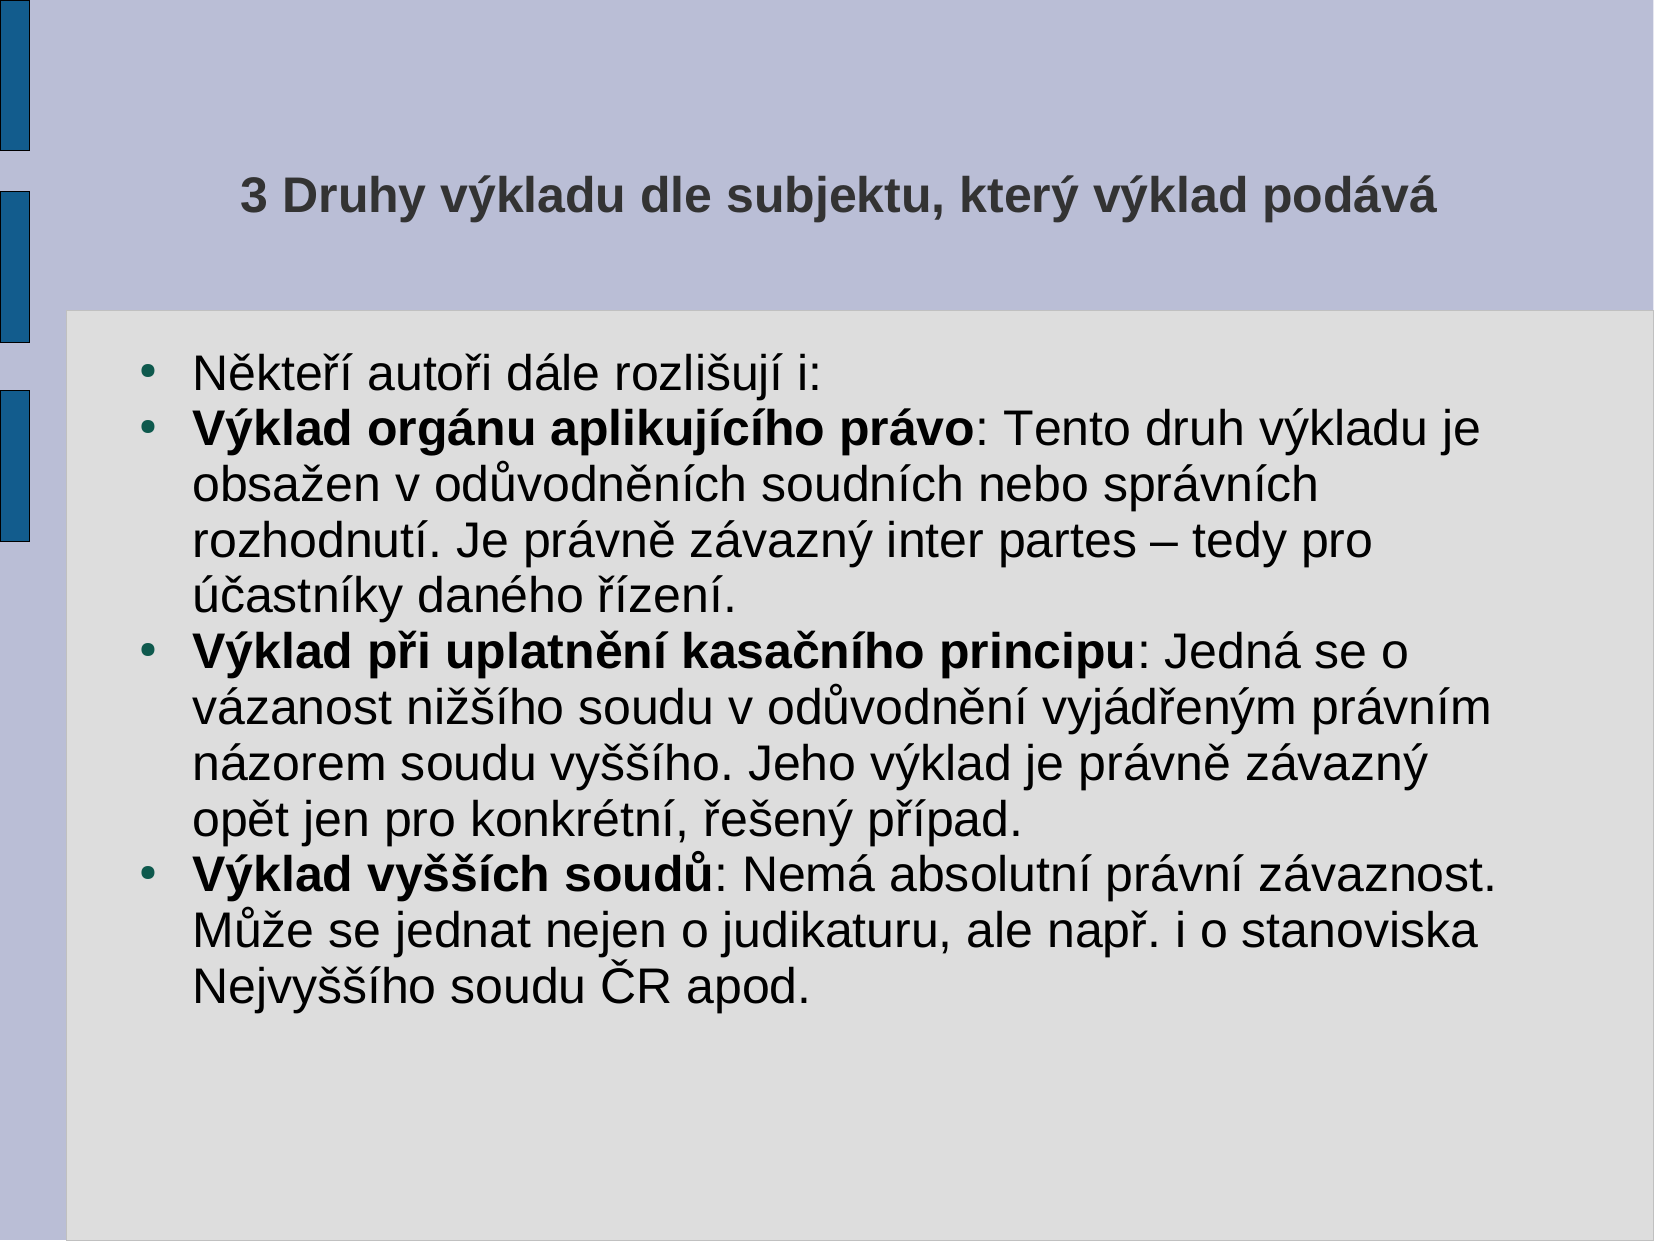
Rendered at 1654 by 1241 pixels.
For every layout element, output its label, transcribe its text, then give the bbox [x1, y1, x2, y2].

list Někteří autoři dále rozlišují i: Výklad orgánu aplikujícího právo: Tento druh výkladu je obsažen v odůvodněních soudních nebo správních rozhodnutí. Je právně závazný inter partes – tedy pro účastníky daného řízení. Výklad při uplatnění kasačního principu: Jedná se o vázanost nižšího soudu v odůvodnění vyjádřeným právním názorem soudu vyššího. Jeho výklad je právně závazný opět jen pro konkrétní, řešený případ. Výklad vyšších soudů: Nemá absolutní právní závaznost. Může se jednat nejen o judikaturu, ale např. i o stanoviska Nejvyššího soudu ČR apod. [121, 344, 1534, 1127]
title 3 Druhy výkladu dle subjektu, který výklad podává [121, 91, 1534, 299]
